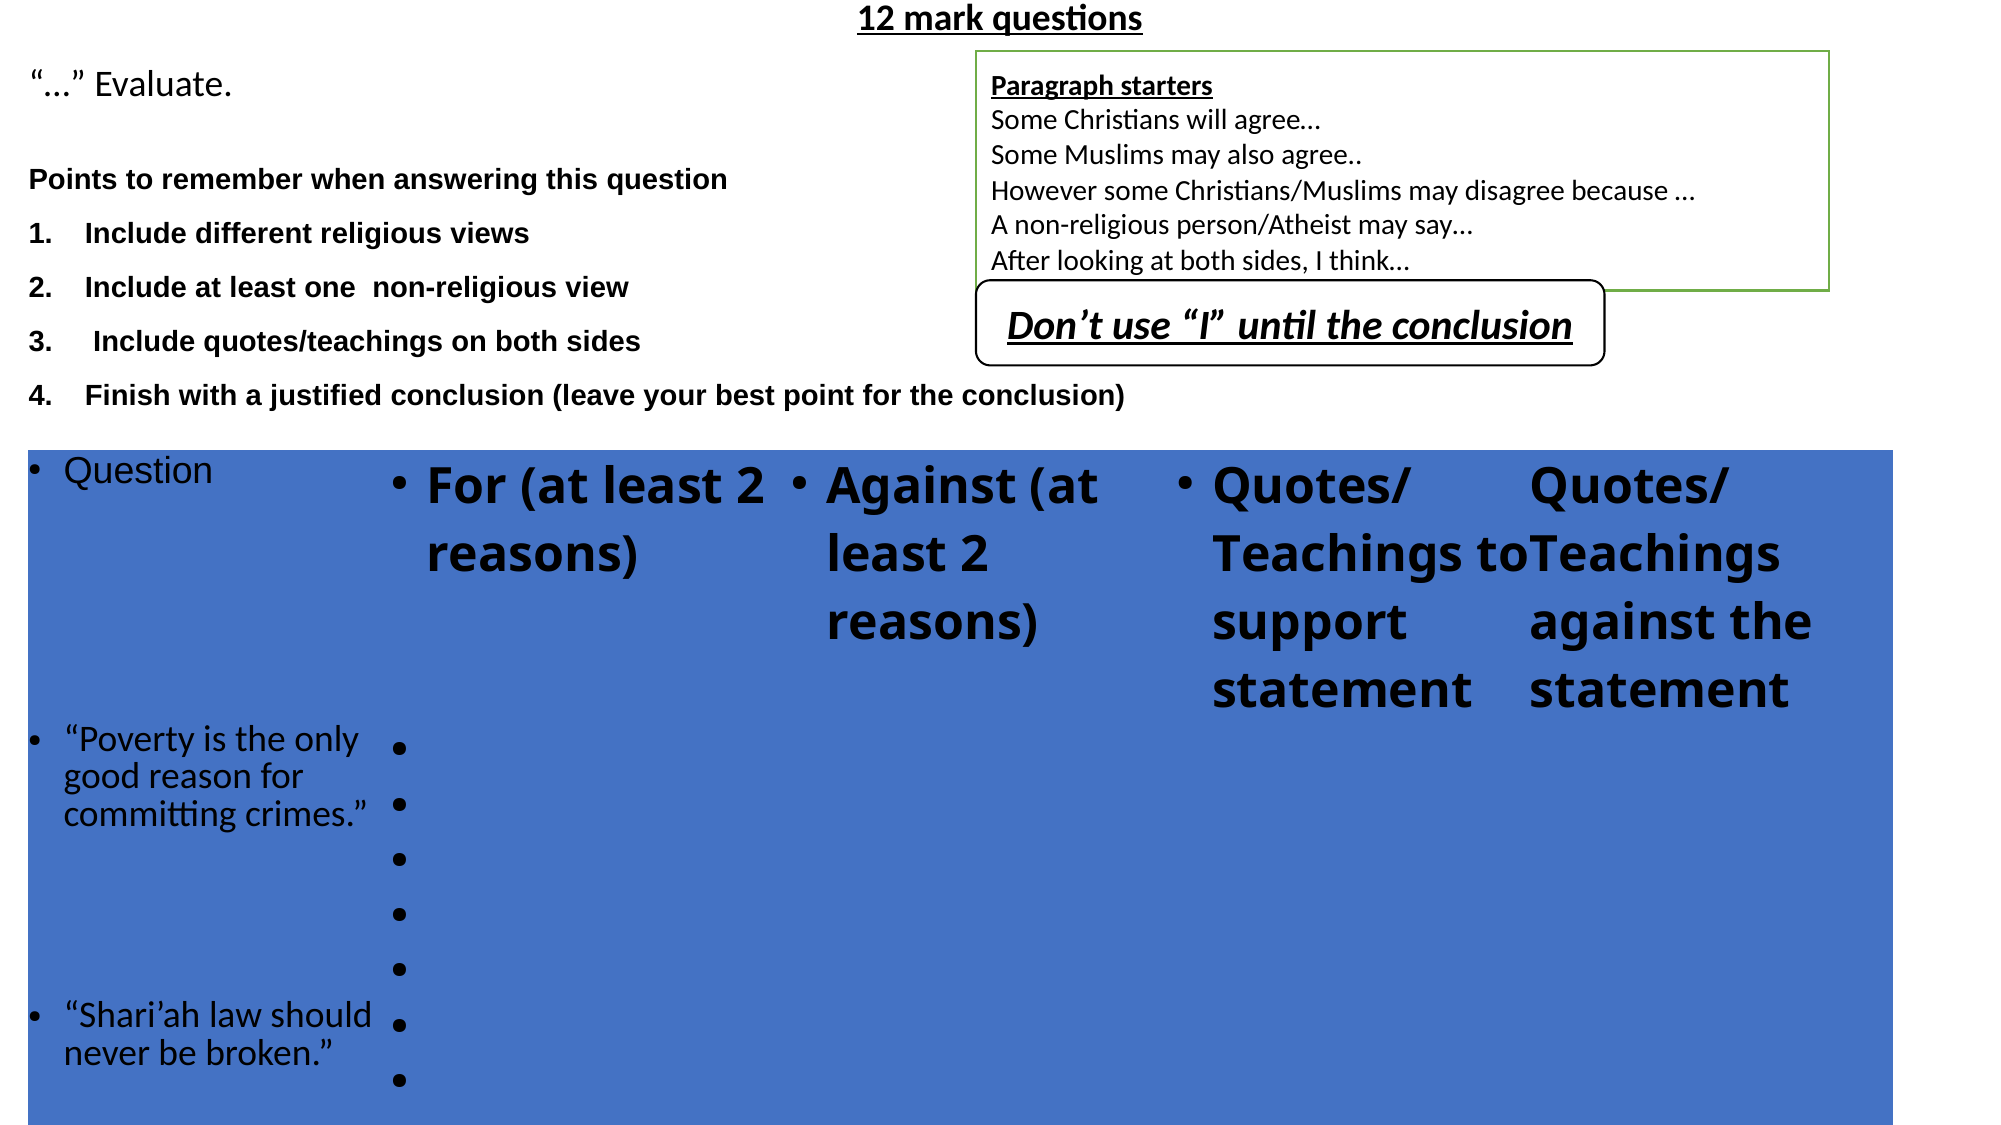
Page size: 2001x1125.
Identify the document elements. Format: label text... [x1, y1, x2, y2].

table_cell [1530, 999, 1893, 1125]
table_cell “Shari’ah law should never be broken.” [28, 999, 391, 1125]
text_box Don’t use “I” until the conclusion [976, 280, 1605, 366]
table_header For (at least 2 reasons) [391, 450, 791, 723]
table_cell [1530, 723, 1893, 999]
table_cell [391, 999, 791, 1125]
table_cell [791, 723, 1177, 999]
text_box “…” Evaluate. Points to remember when answering this question Include different religious views Include at least one non-religious view Include quotes/teachings on both sides Finish with a justified conclusion (leave your best point for the conclusion) [14, 51, 1982, 419]
table_cell [1177, 999, 1530, 1125]
table_header Quotes/Teachings to support statement [1177, 450, 1530, 723]
table_cell “Poverty is the only good reason for committing crimes.” [28, 723, 391, 999]
table_header Question [28, 450, 391, 723]
table_cell [391, 723, 791, 999]
table_cell [1177, 723, 1530, 999]
table_header Against (at least 2 reasons) [791, 450, 1177, 723]
table_cell [791, 999, 1177, 1125]
table_header Quotes/Teachings against the statement [1530, 450, 1893, 723]
text_box 12 mark questions [493, 0, 1507, 51]
text_box Paragraph starters Some Christians will agree… Some Muslims may also agree.. However some Christians/Muslims may disagree because … A non-religious person/Atheist may say… After looking at both sides, I think… [976, 51, 1829, 290]
